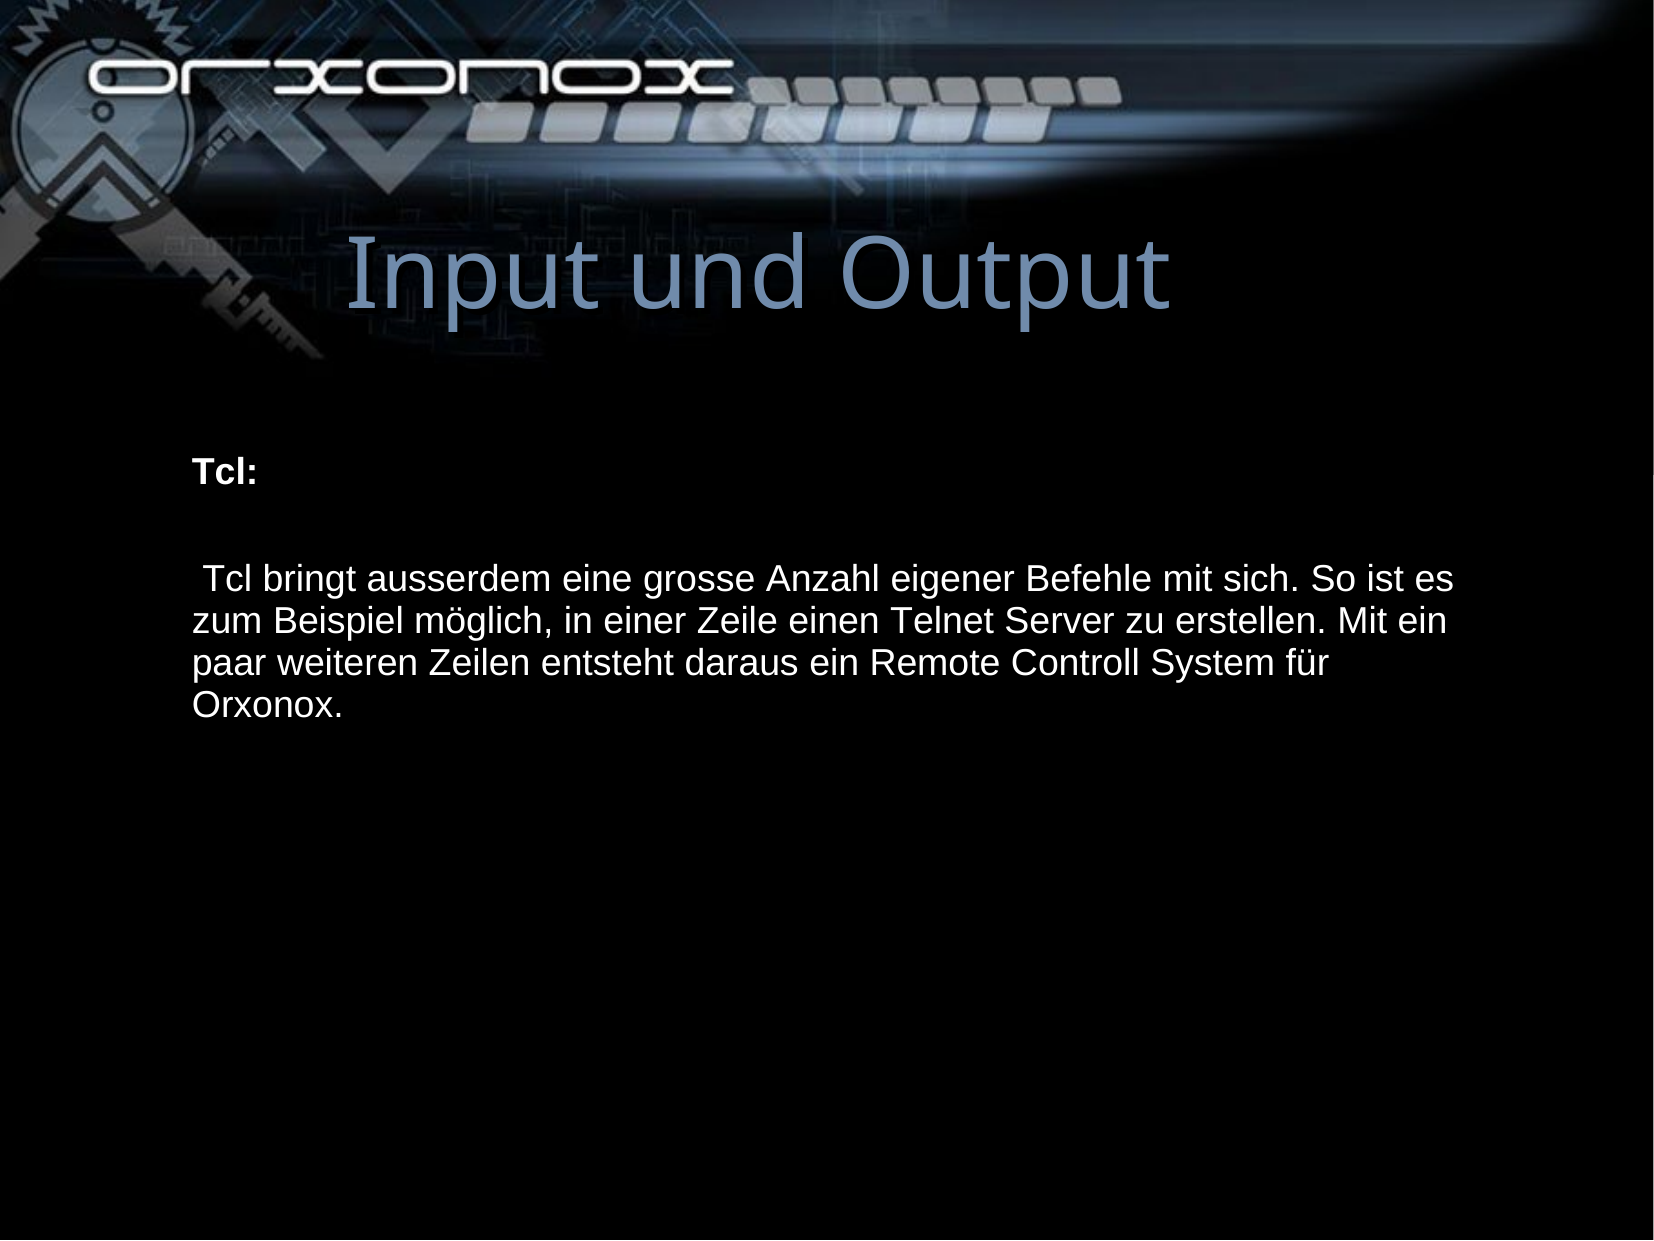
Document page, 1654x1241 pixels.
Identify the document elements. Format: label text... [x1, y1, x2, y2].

picture [0, 0, 1654, 475]
text_box Tcl: Tcl bringt ausserdem eine grosse Anzahl eigener Befehle mit sich. So ist es zum Beispiel möglich, in einer Zeile einen Telnet Server zu erstellen. Mit ein paar weiteren Zeilen entsteht daraus ein Remote Controll System für Orxonox. [177, 442, 1477, 799]
text_box Input und Output [330, 194, 1306, 344]
